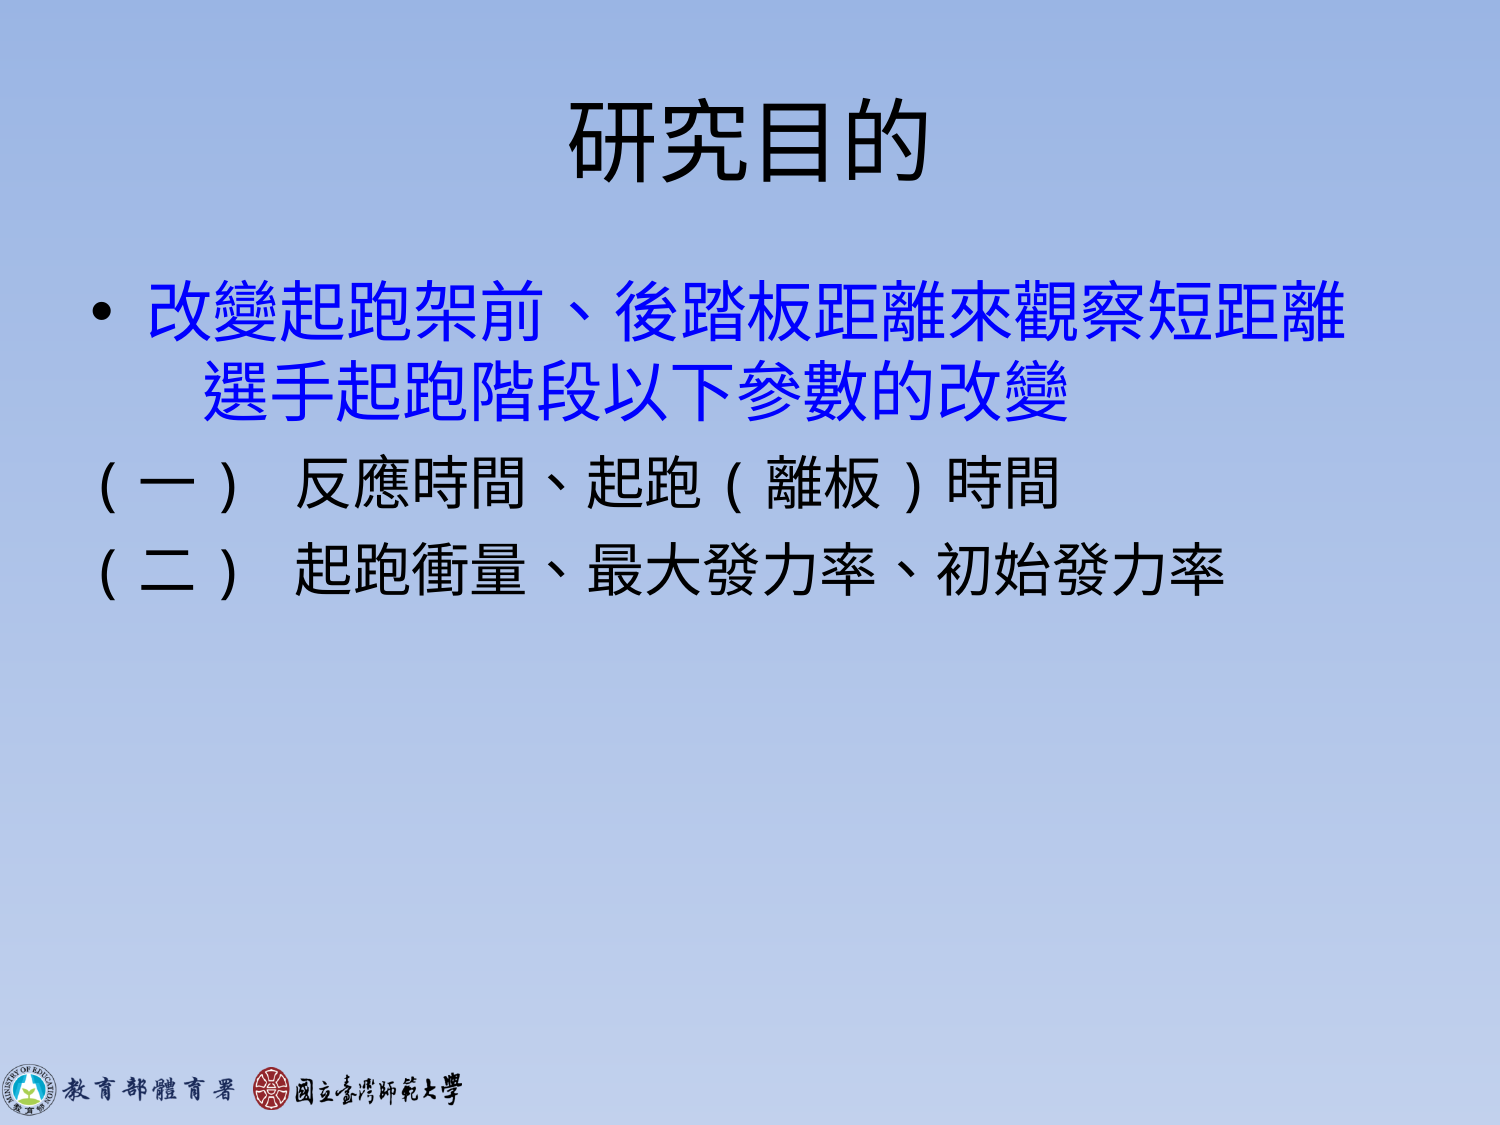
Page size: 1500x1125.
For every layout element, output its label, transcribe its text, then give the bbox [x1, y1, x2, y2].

title 研究目的 [75, 45, 1426, 233]
list 改變起跑架前、後踏板距離來觀察短距離選手起跑階段以下參數的改變 (一) 反應時間、起跑(離板)時間 (二) 起跑衝量、最大發力率、初始發力率 [75, 262, 1426, 1005]
